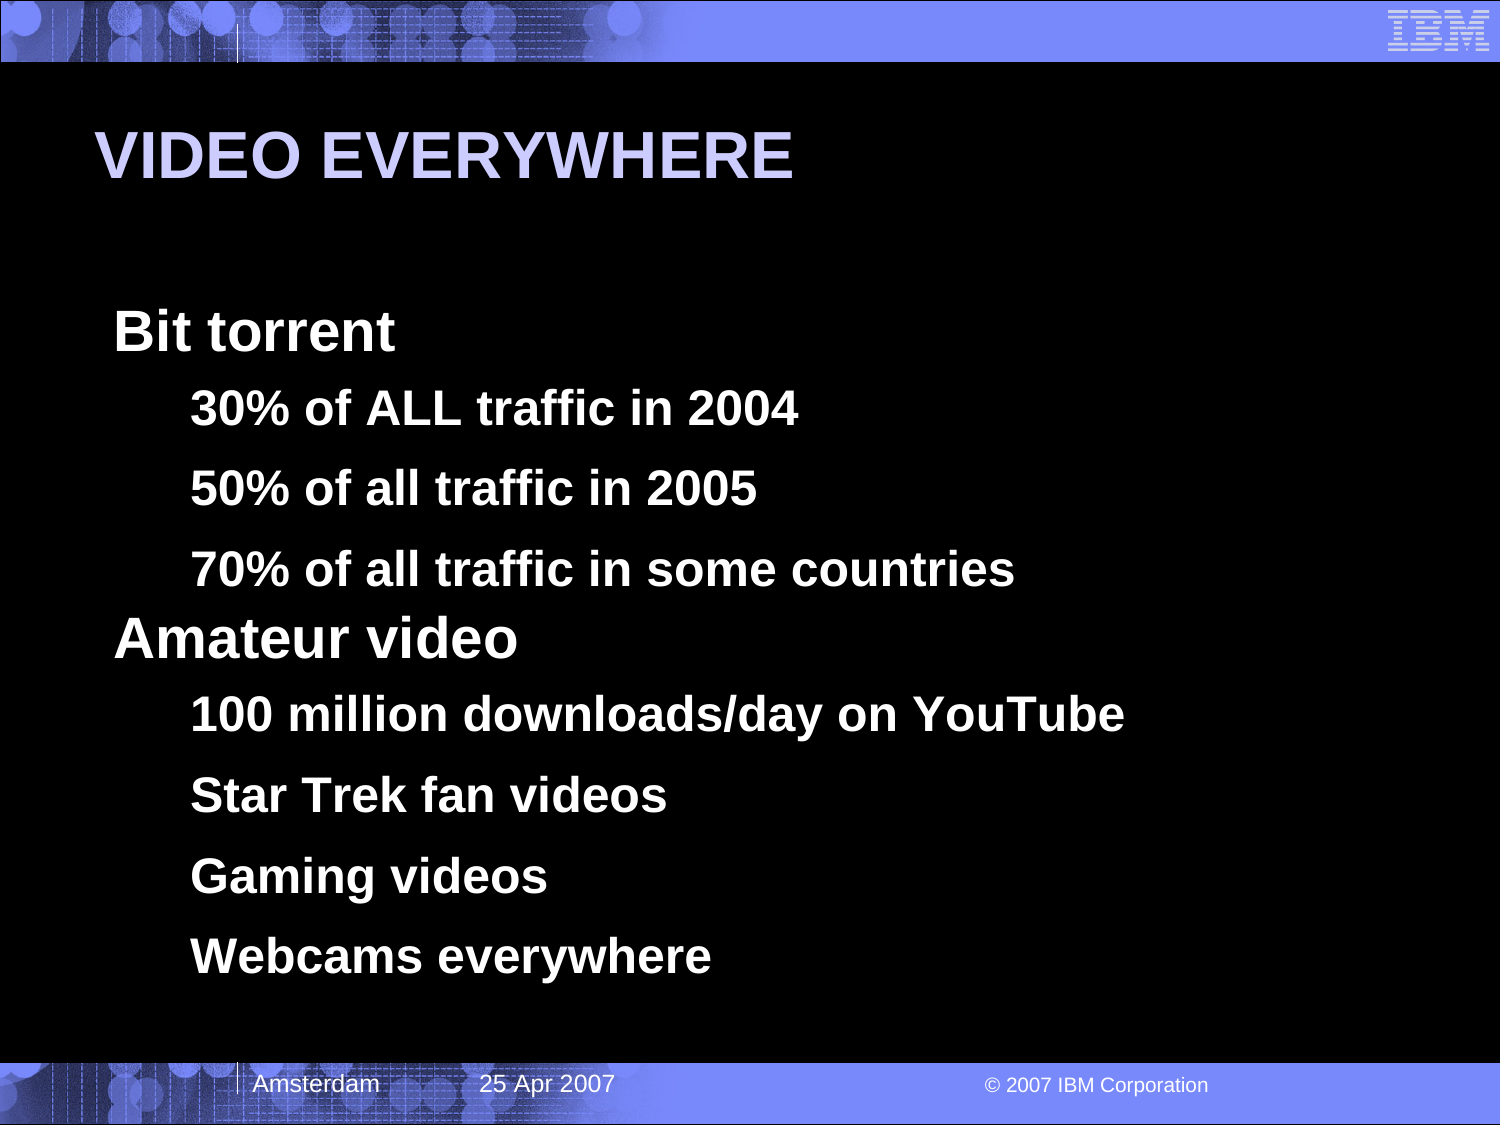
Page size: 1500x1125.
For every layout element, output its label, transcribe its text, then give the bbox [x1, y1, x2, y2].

list Bit torrent 30% of ALL traffic in 2004 50% of all traffic in 2005 70% of all traffic in some countries Amateur video 100 million downloads/day on YouTube Star Trek fan videos Gaming videos Webcams everywhere [99, 291, 1389, 1037]
title VIDEO EVERYWHERE [79, 116, 1433, 205]
picture [1, 1, 1500, 62]
picture [0, 1063, 1500, 1124]
